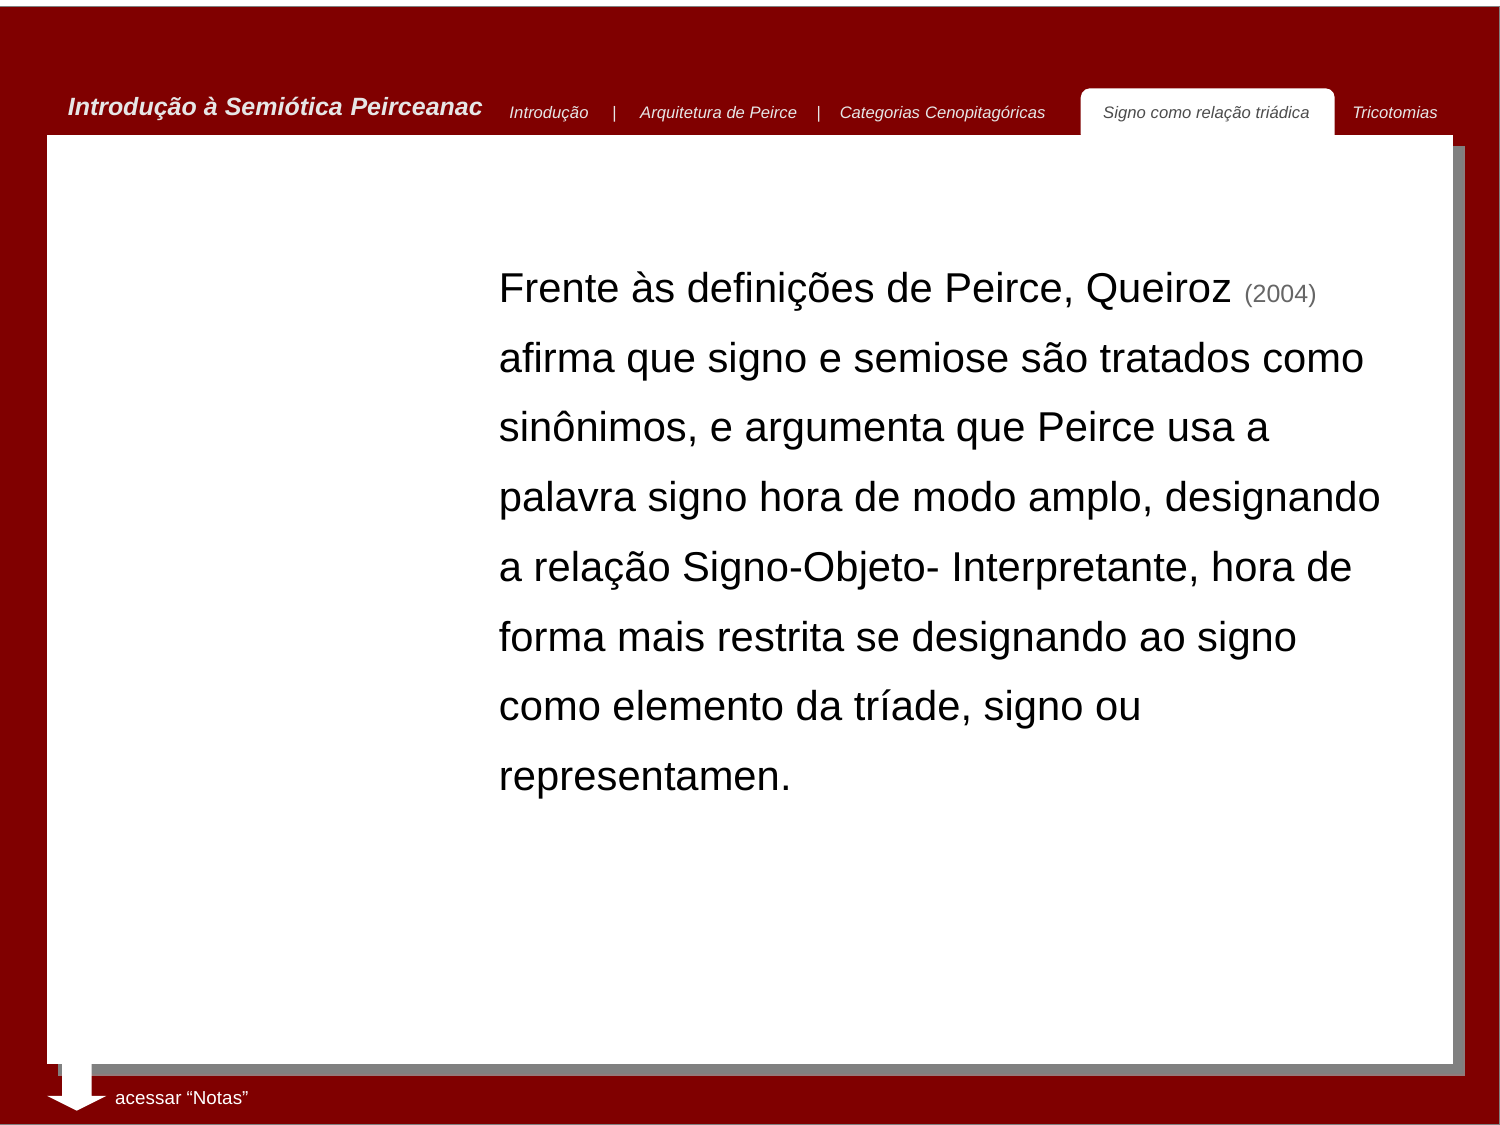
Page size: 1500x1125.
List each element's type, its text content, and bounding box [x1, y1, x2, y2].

text_box [47, 1051, 100, 1111]
text_box Frente às definições de Peirce, Queiroz (2004) afirma que signo e semiose são tratados como sinônimos, e argumenta que Peirce usa a palavra signo hora de modo amplo, designando a relação Signo-Objeto- Interpretante, hora de forma mais restrita se designando ao signo como elemento da tríade, signo ou representamen. [484, 234, 1406, 983]
text_box acessar “Notas” [100, 1080, 278, 1117]
